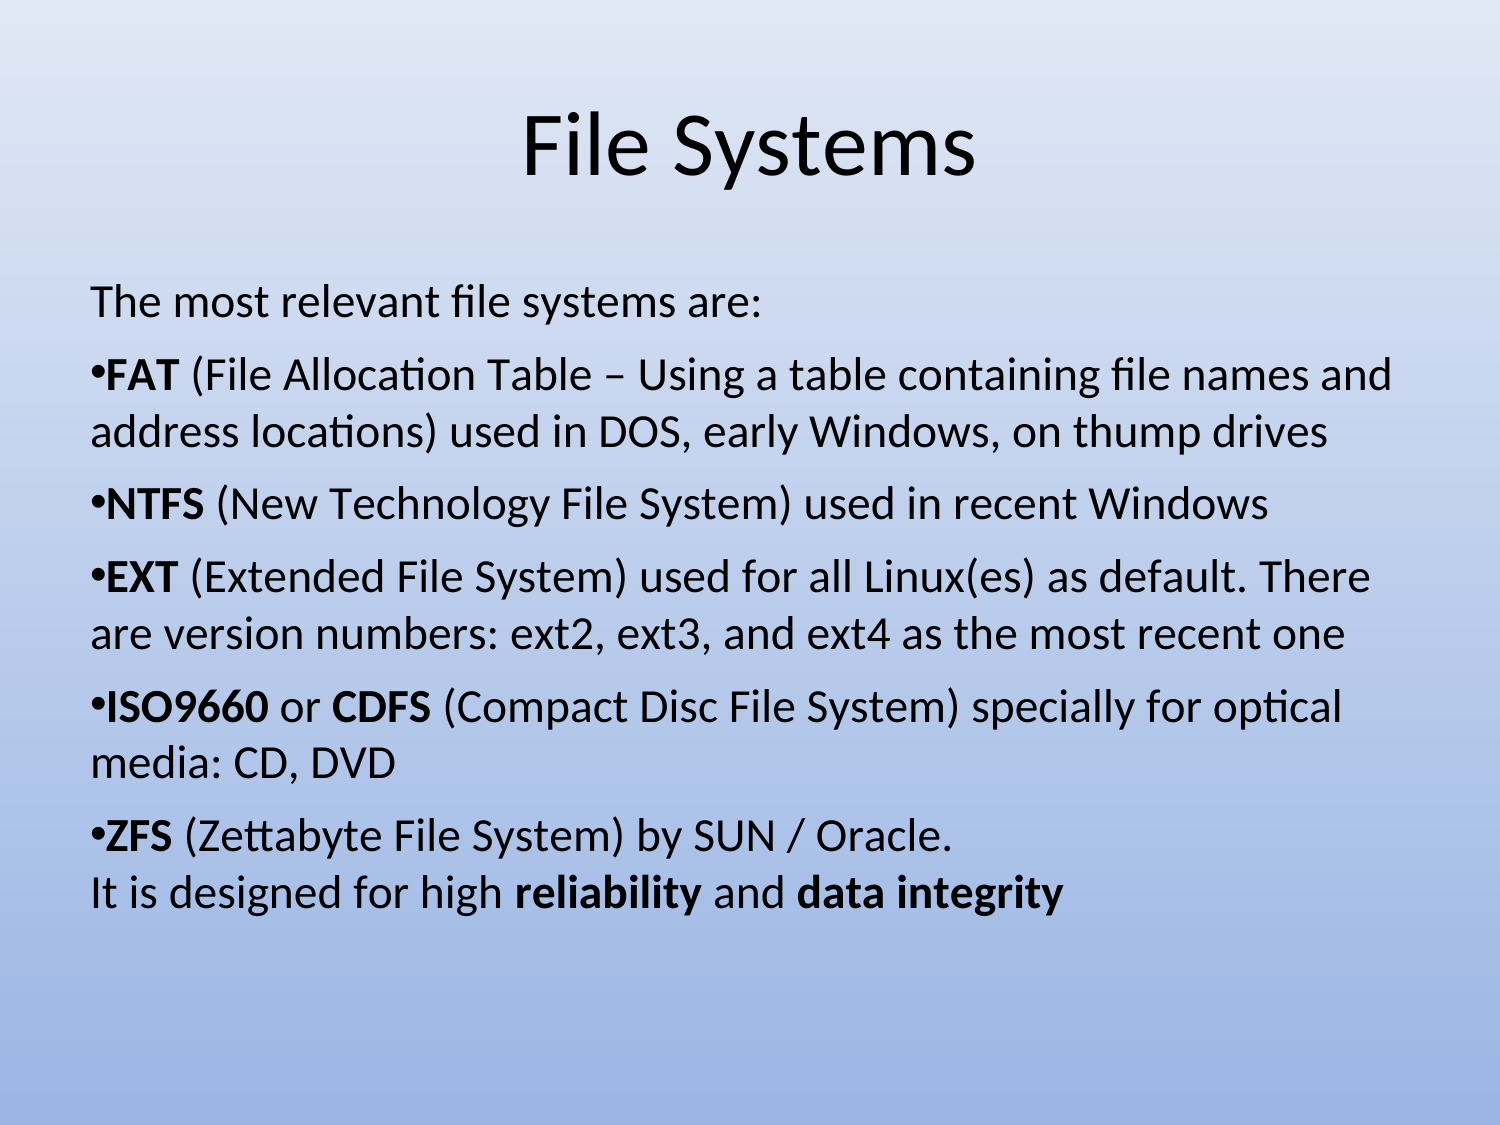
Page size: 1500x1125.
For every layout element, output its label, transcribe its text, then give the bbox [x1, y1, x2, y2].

title File Systems [75, 45, 1426, 233]
list The most relevant file systems are: FAT (File Allocation Table – Using a table containing file names and address locations) used in DOS, early Windows, on thump drives NTFS (New Technology File System) used in recent Windows EXT (Extended File System) used for all Linux(es) as default. There are version numbers: ext2, ext3, and ext4 as the most recent one ISO9660 or CDFS (Compact Disc File System) specially for optical media: CD, DVD ZFS (Zettabyte File System) by SUN / Oracle. It is designed for high reliability and data integrity [75, 262, 1426, 1005]
